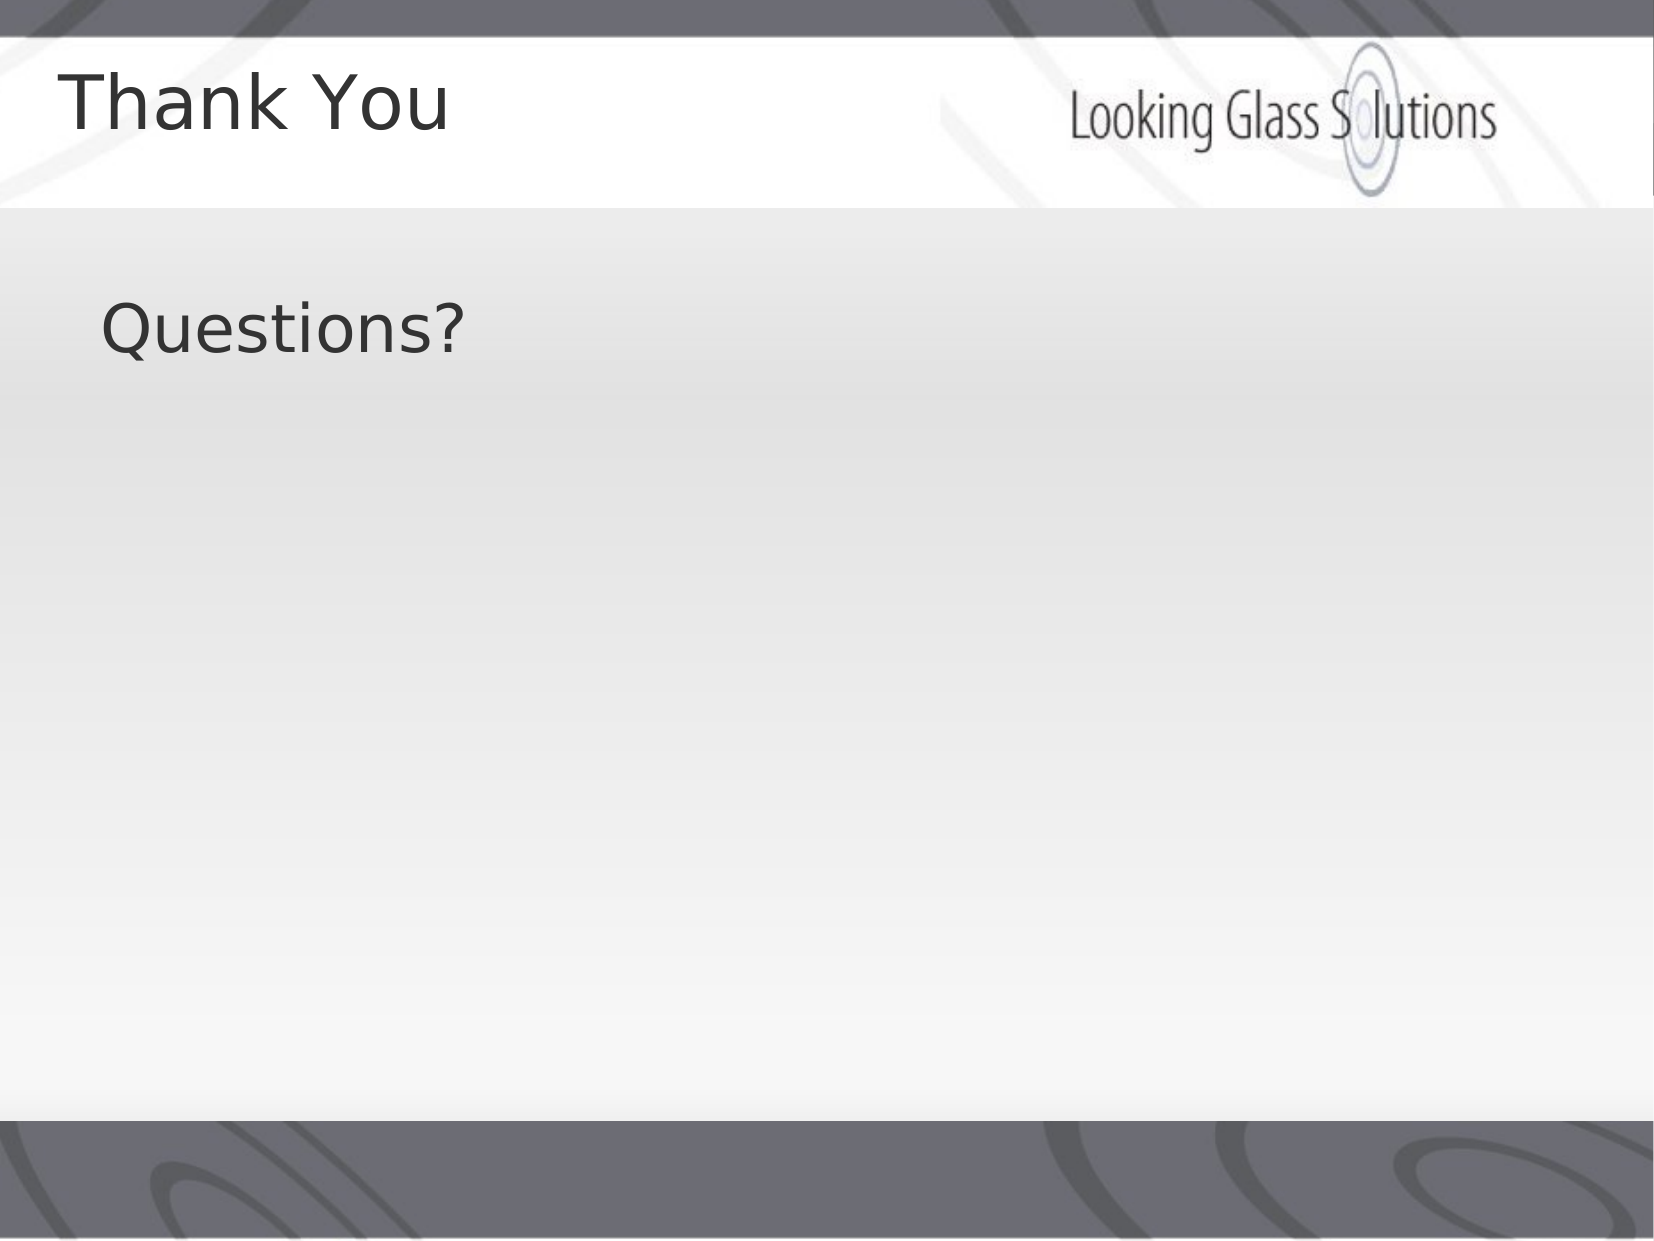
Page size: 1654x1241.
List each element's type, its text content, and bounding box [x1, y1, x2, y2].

list Questions? [82, 290, 1571, 1094]
title Thank You [59, 36, 1270, 171]
picture [0, 0, 1654, 1241]
